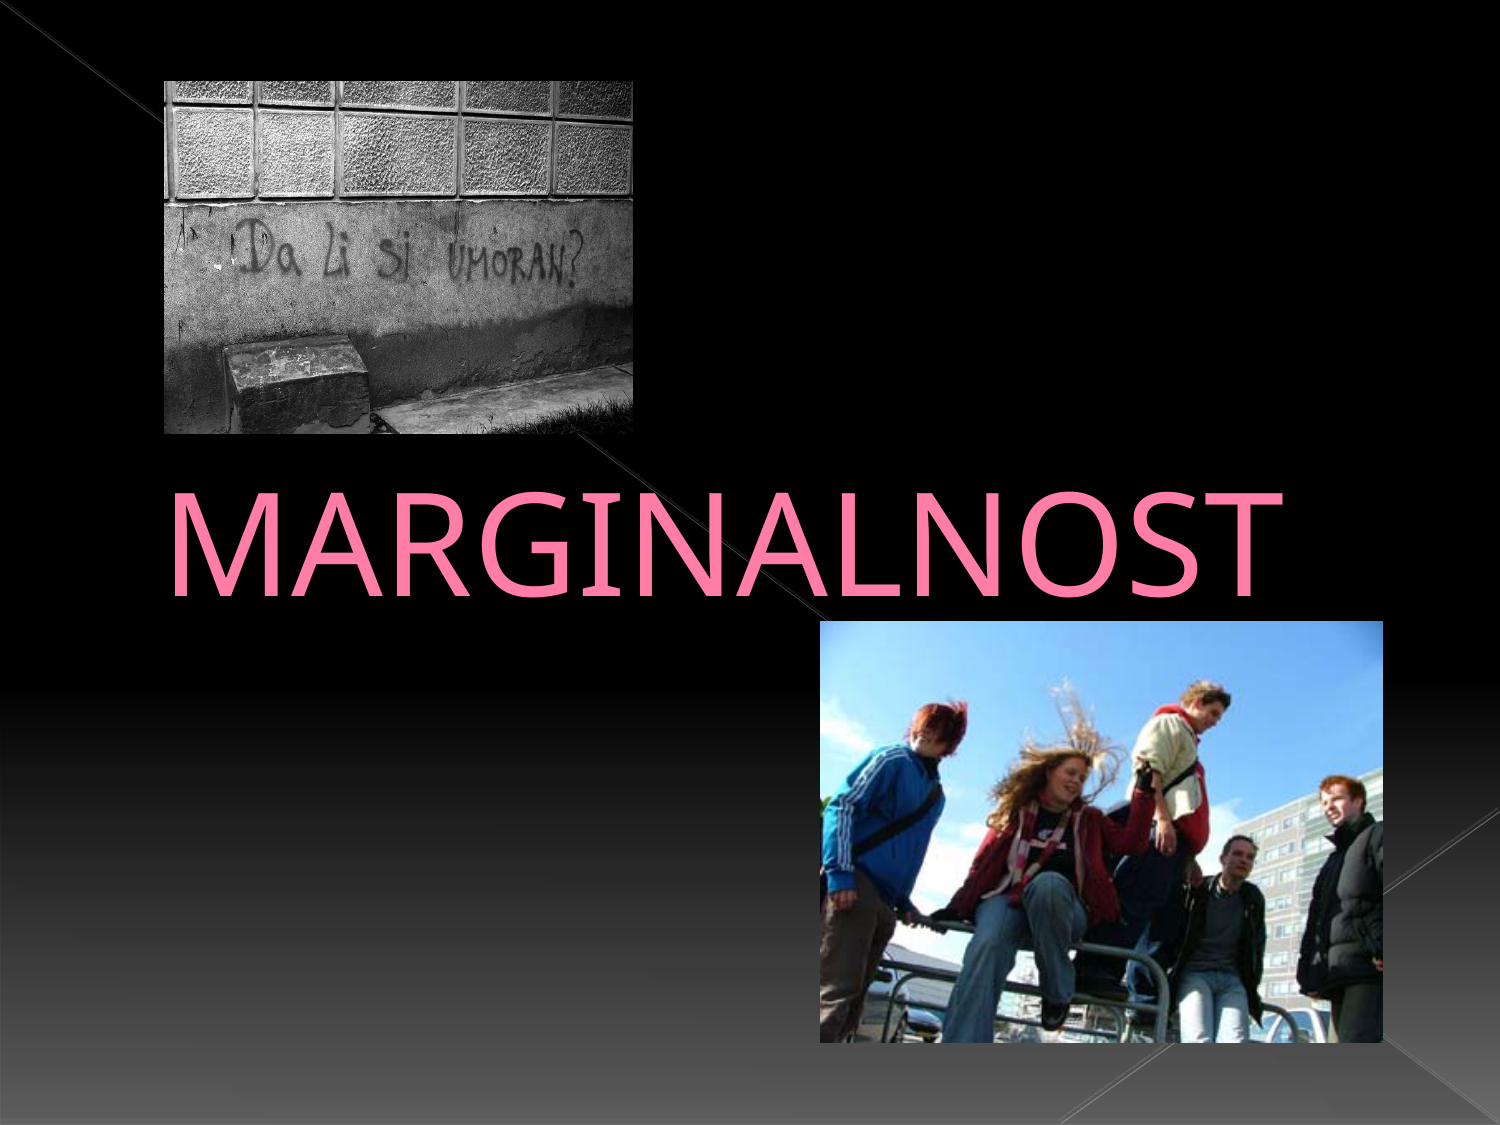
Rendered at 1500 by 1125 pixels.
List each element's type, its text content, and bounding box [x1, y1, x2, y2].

title MARGINALNOST [70, 445, 1421, 633]
picture [164, 81, 633, 434]
picture [820, 621, 1383, 1043]
